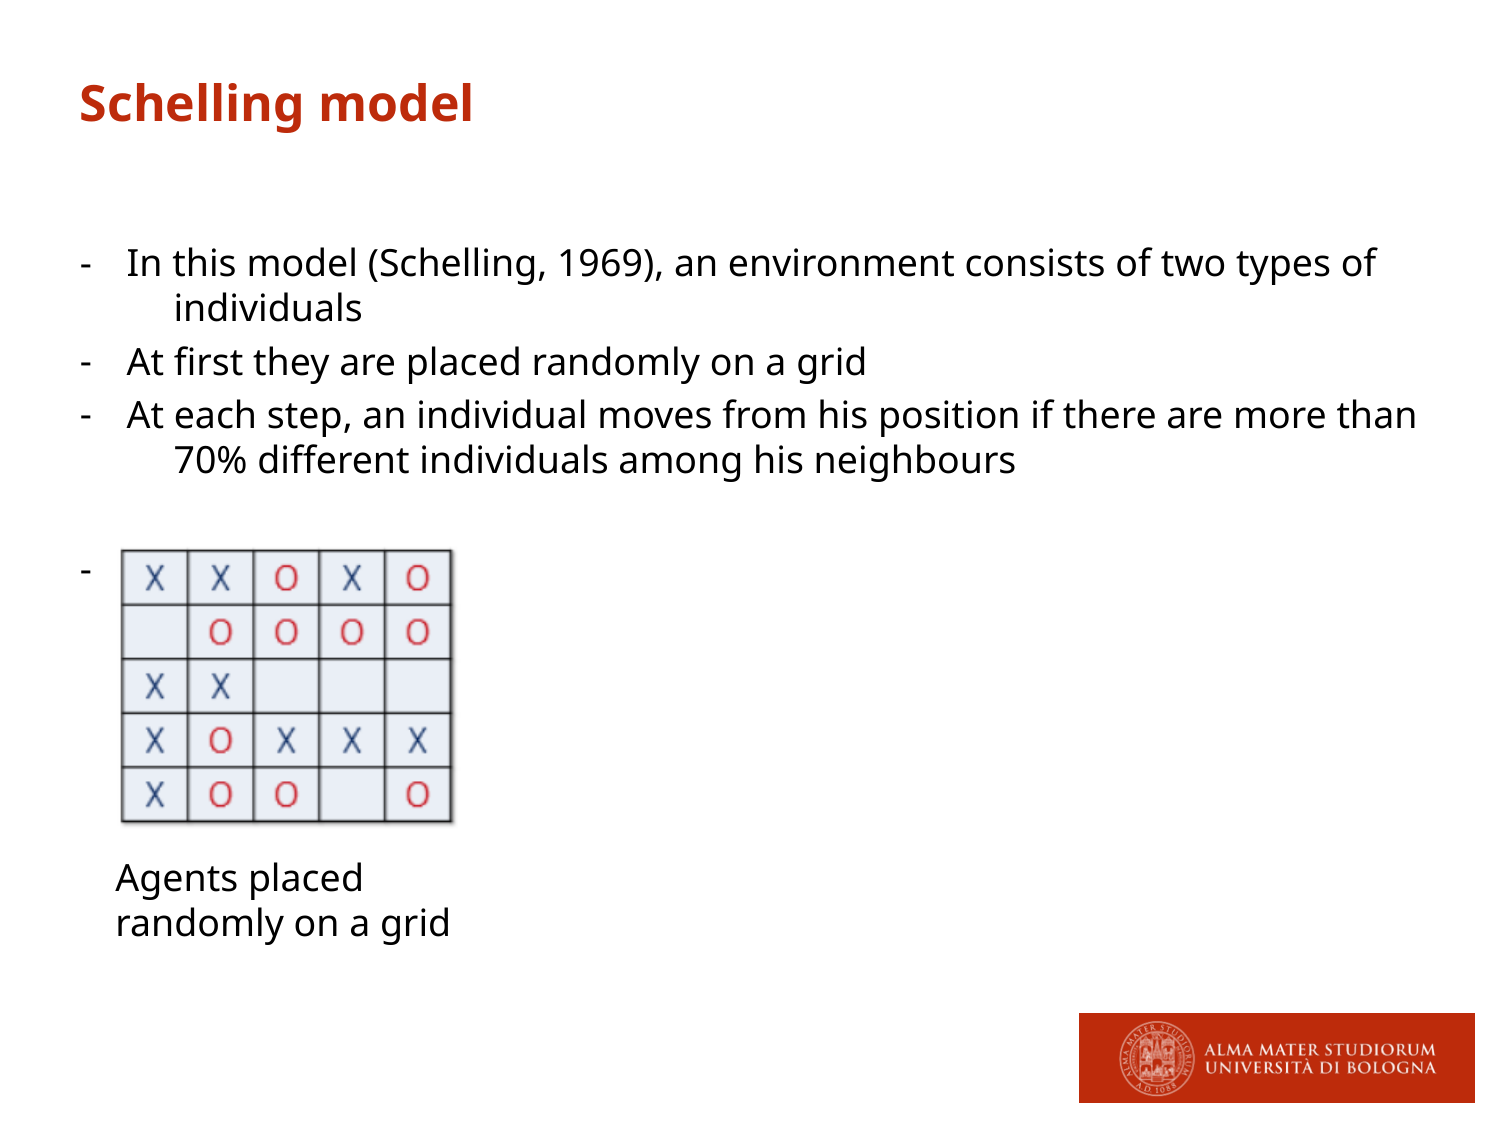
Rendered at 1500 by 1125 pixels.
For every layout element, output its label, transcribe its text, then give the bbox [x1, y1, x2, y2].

picture [107, 539, 467, 835]
list In this model (Schelling, 1969), an environment consists of two types of individuals At first they are placed randomly on a grid At each step, an individual moves from his position if there are more than 70% different individuals among his neighbours [64, 231, 1447, 1095]
list Schelling model [64, 78, 1447, 185]
text_box Agents placed randomly on a grid [100, 846, 538, 1012]
